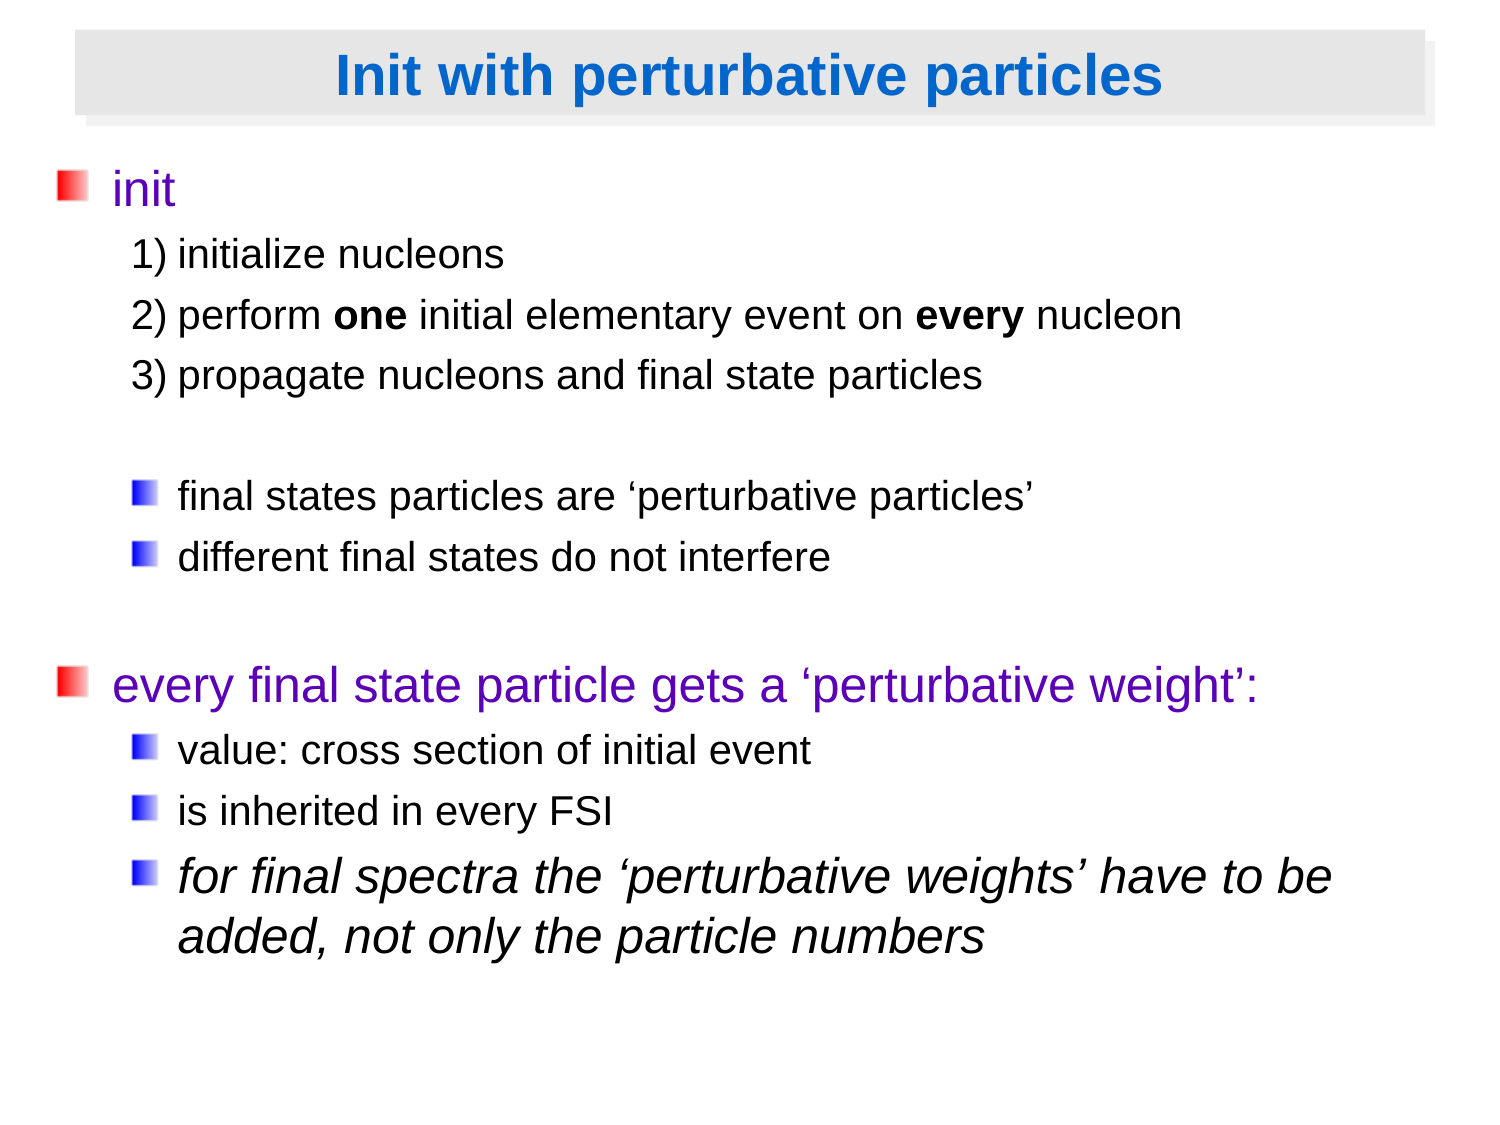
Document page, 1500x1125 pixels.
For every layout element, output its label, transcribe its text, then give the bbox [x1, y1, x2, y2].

list init initialize nucleons perform one initial elementary event on every nucleon propagate nucleons and final state particles final states particles are ‘perturbative particles’ different final states do not interfere every final state particle gets a ‘perturbative weight’: value: cross section of initial event is inherited in every FSI for final spectra the ‘perturbative weights’ have to be added, not only the particle numbers [41, 148, 1459, 1093]
title Init with perturbative particles [75, 29, 1426, 116]
